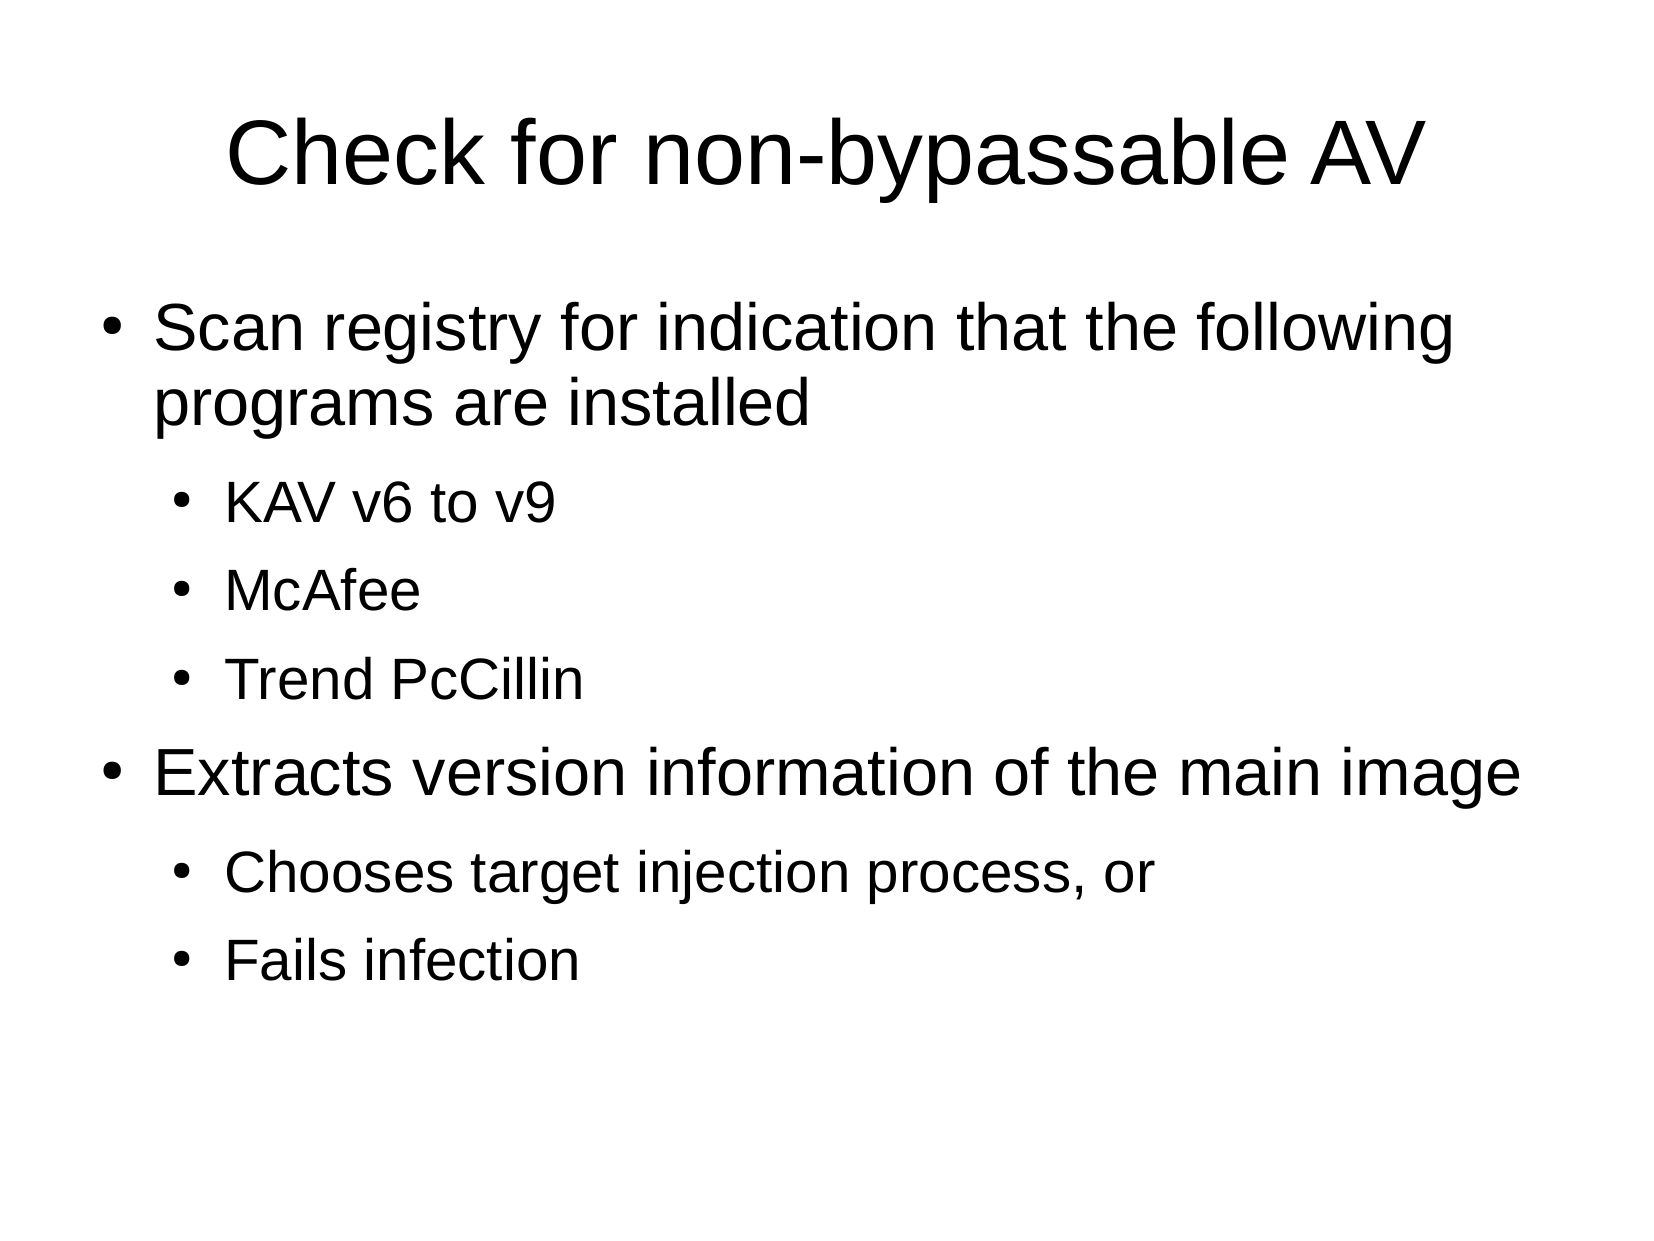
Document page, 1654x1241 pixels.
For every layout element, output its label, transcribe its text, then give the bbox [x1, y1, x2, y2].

list Scan registry for indication that the following programs are installed KAV v6 to v9 McAfee Trend PcCillin Extracts version information of the main image Chooses target injection process, or Fails infection [82, 290, 1571, 1109]
title Check for non-bypassable AV [82, 49, 1571, 257]
